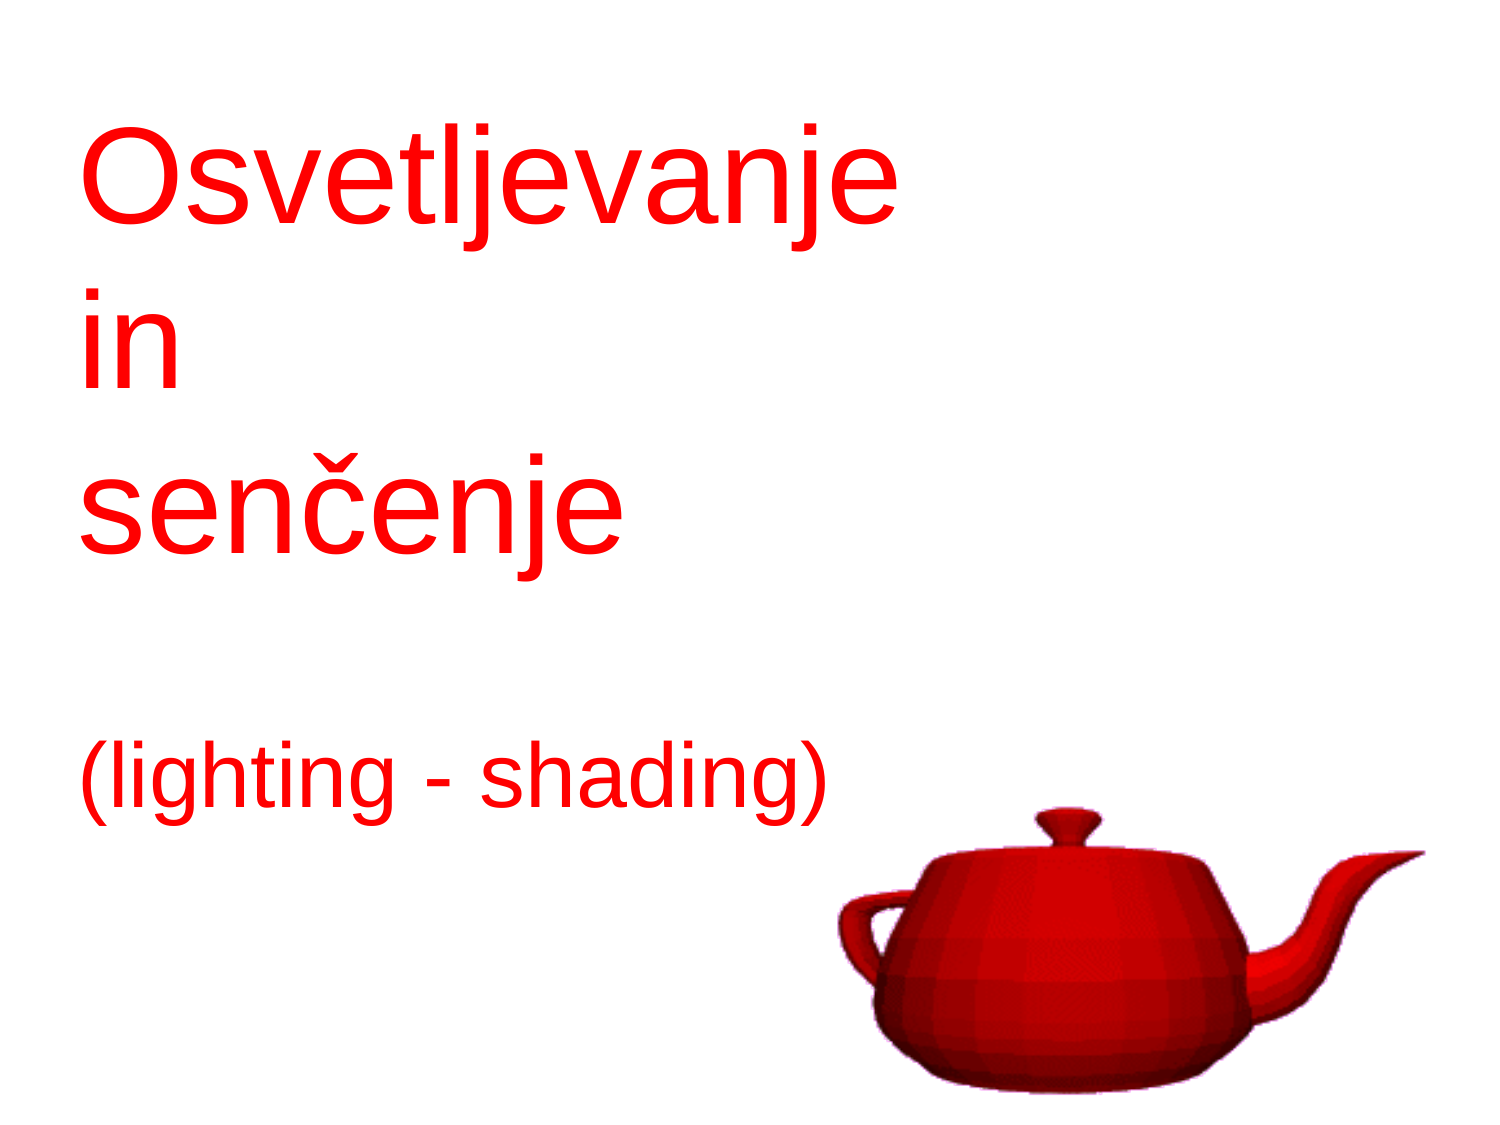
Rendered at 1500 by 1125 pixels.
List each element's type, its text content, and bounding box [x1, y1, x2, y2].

picture [673, 741, 1500, 1125]
title Osvetljevanje in senčenje (lighting - shading) [62, 78, 1343, 834]
